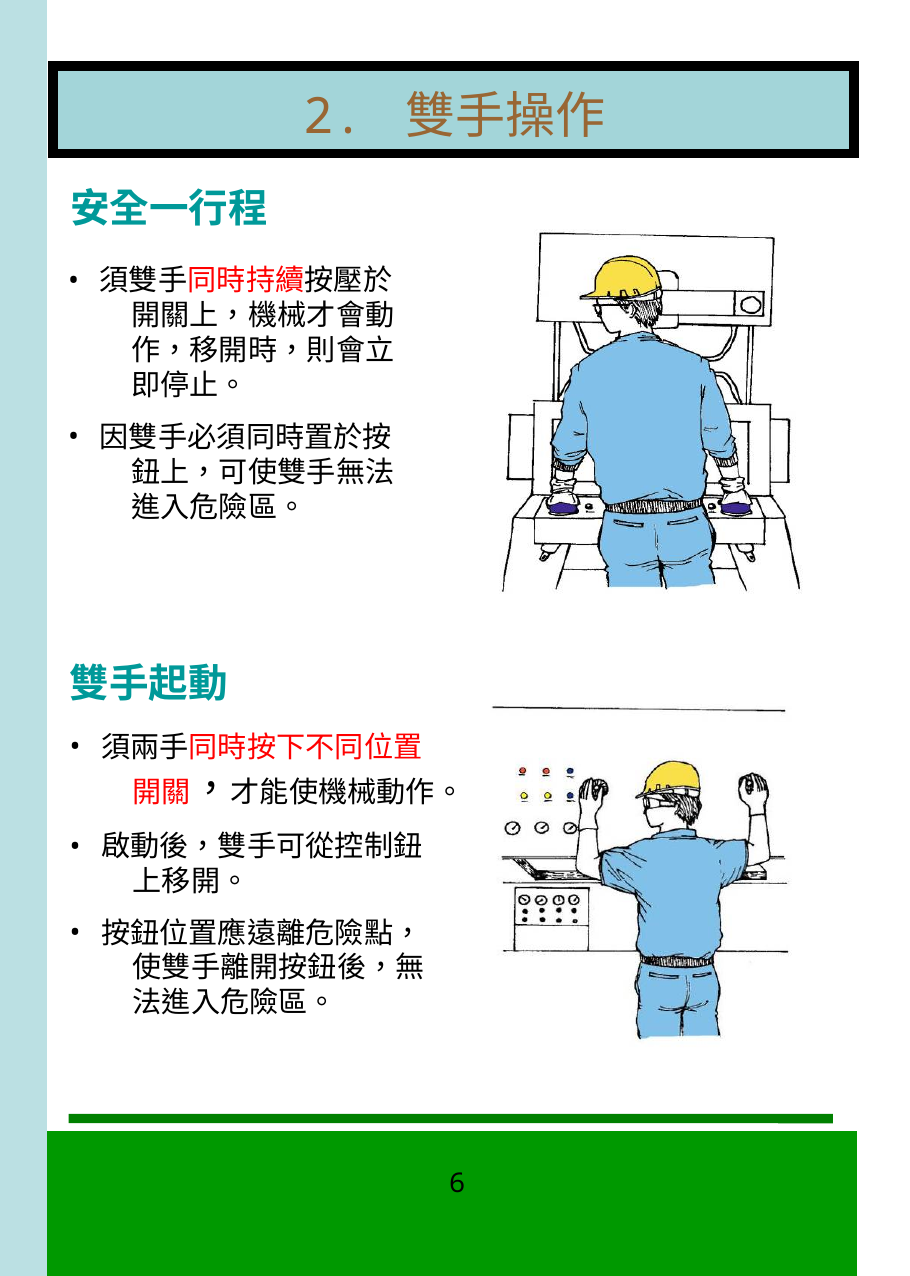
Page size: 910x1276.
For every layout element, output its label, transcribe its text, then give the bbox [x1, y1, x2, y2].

picture [428, 200, 845, 604]
text_box 安全一行程 [54, 174, 284, 239]
text_box 6 [422, 1157, 493, 1207]
picture [454, 661, 840, 1063]
text_box 2. 雙手操作 [266, 75, 643, 152]
text_box [0, 0, 47, 1276]
text_box 雙手起動 須兩手同時按下不同位置開關，才能使機械動作。 啟動後，雙手可從控制鈕上移開。 按鈕位置應遠離危險點，使雙手離開按鈕後，無法進入危險區。 [53, 649, 455, 1023]
text_box 須雙手同時持續按壓於開關上，機械才會動作，移開時，則會立即停止。 因雙手必須同時置於按鈕上，可使雙手無法進入危險區。 [52, 253, 429, 532]
